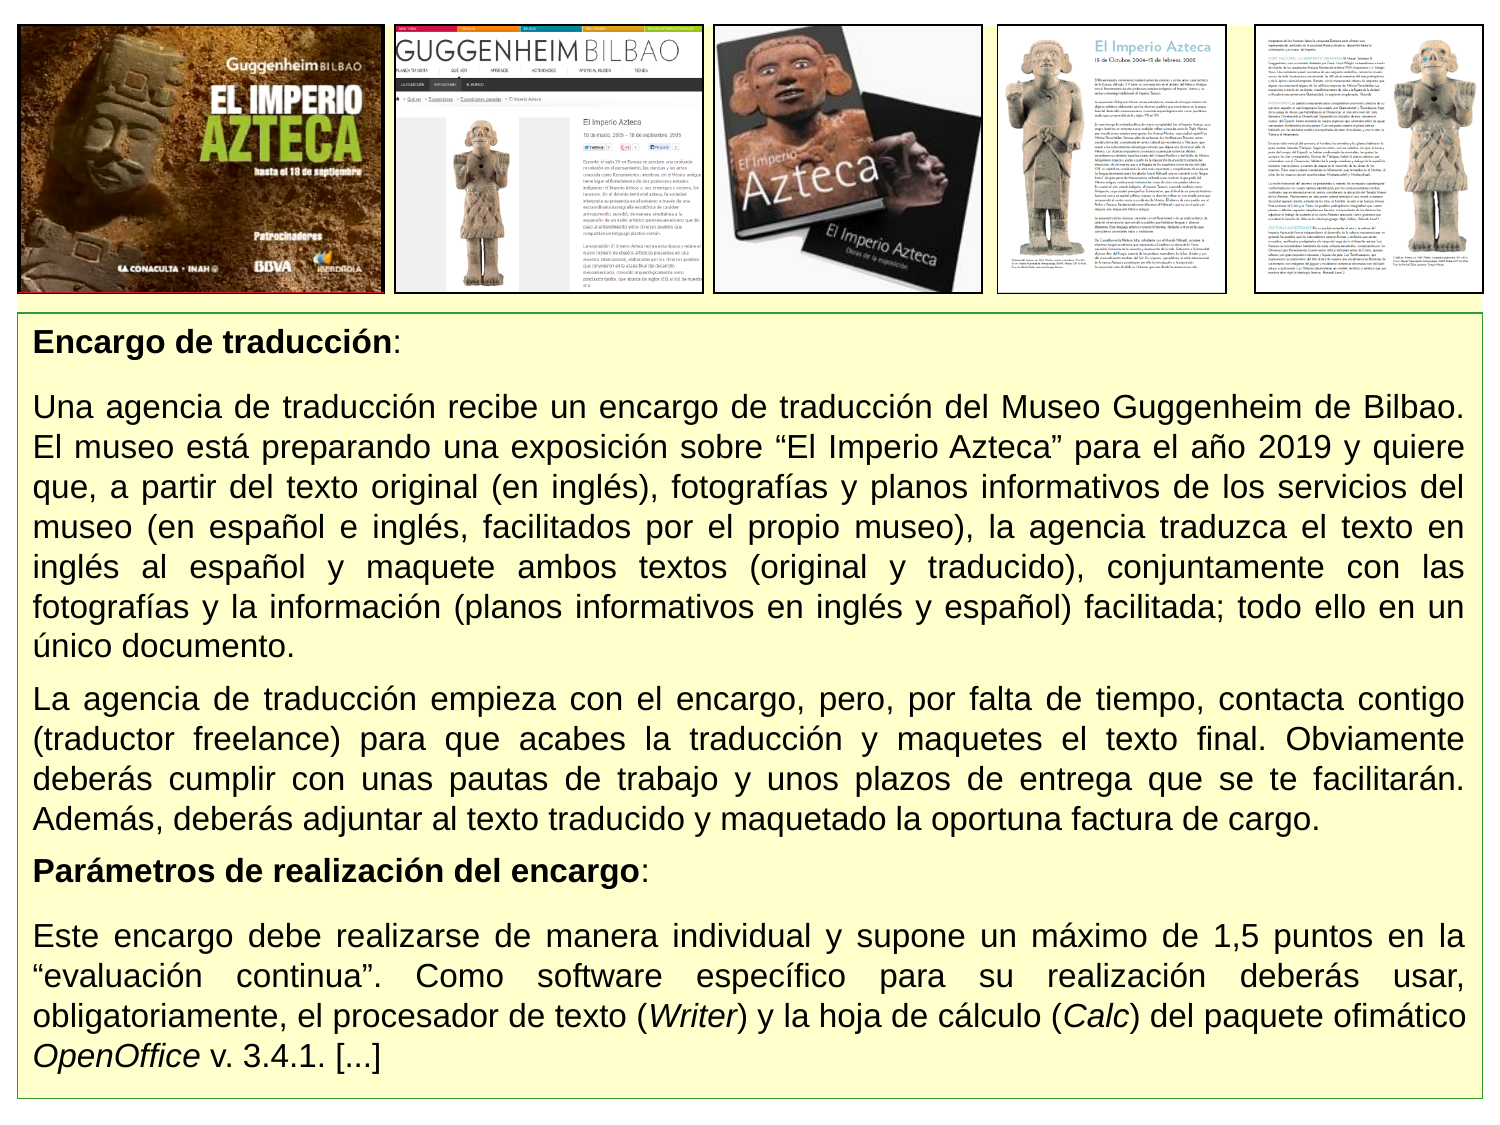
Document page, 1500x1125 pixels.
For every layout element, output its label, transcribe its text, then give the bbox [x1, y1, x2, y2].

text_box Encargo de traducción: Una agencia de traducción recibe un encargo de traducción del Museo Guggenheim de Bilbao. El museo está preparando una exposición sobre “El Imperio Azteca” para el año 2019 y quiere que, a partir del texto original (en inglés), fotografías y planos informativos de los servicios del museo (en español e inglés, facilitados por el propio museo), la agencia traduzca el texto en inglés al español y maquete ambos textos (original y traducido), conjuntamente con las fotografías y la información (planos informativos en inglés y español) facilitada; todo ello en un único documento. La agencia de traducción empieza con el encargo, pero, por falta de tiempo, contacta contigo (traductor freelance) para que acabes la traducción y maquetes el texto final. Obviamente deberás cumplir con unas pautas de trabajo y unos plazos de entrega que se te facilitarán. Además, deberás adjuntar al texto traducido y maquetado la oportuna factura de cargo. Parámetros de realización del encargo: Este encargo debe realizarse de manera individual y supone un máximo de 1,5 puntos en la “evaluación continua”. Como software específico para su realización deberás usar, obligatoriamente, el procesador de texto (Writer) y la hoja de cálculo (Calc) del paquete ofimático OpenOffice v. 3.4.1. [...] [17, 312, 1483, 1099]
picture [18, 25, 384, 293]
picture [714, 25, 982, 293]
text_box [18, 26, 1482, 312]
picture [998, 25, 1226, 293]
picture [395, 25, 703, 293]
picture [1255, 25, 1483, 293]
